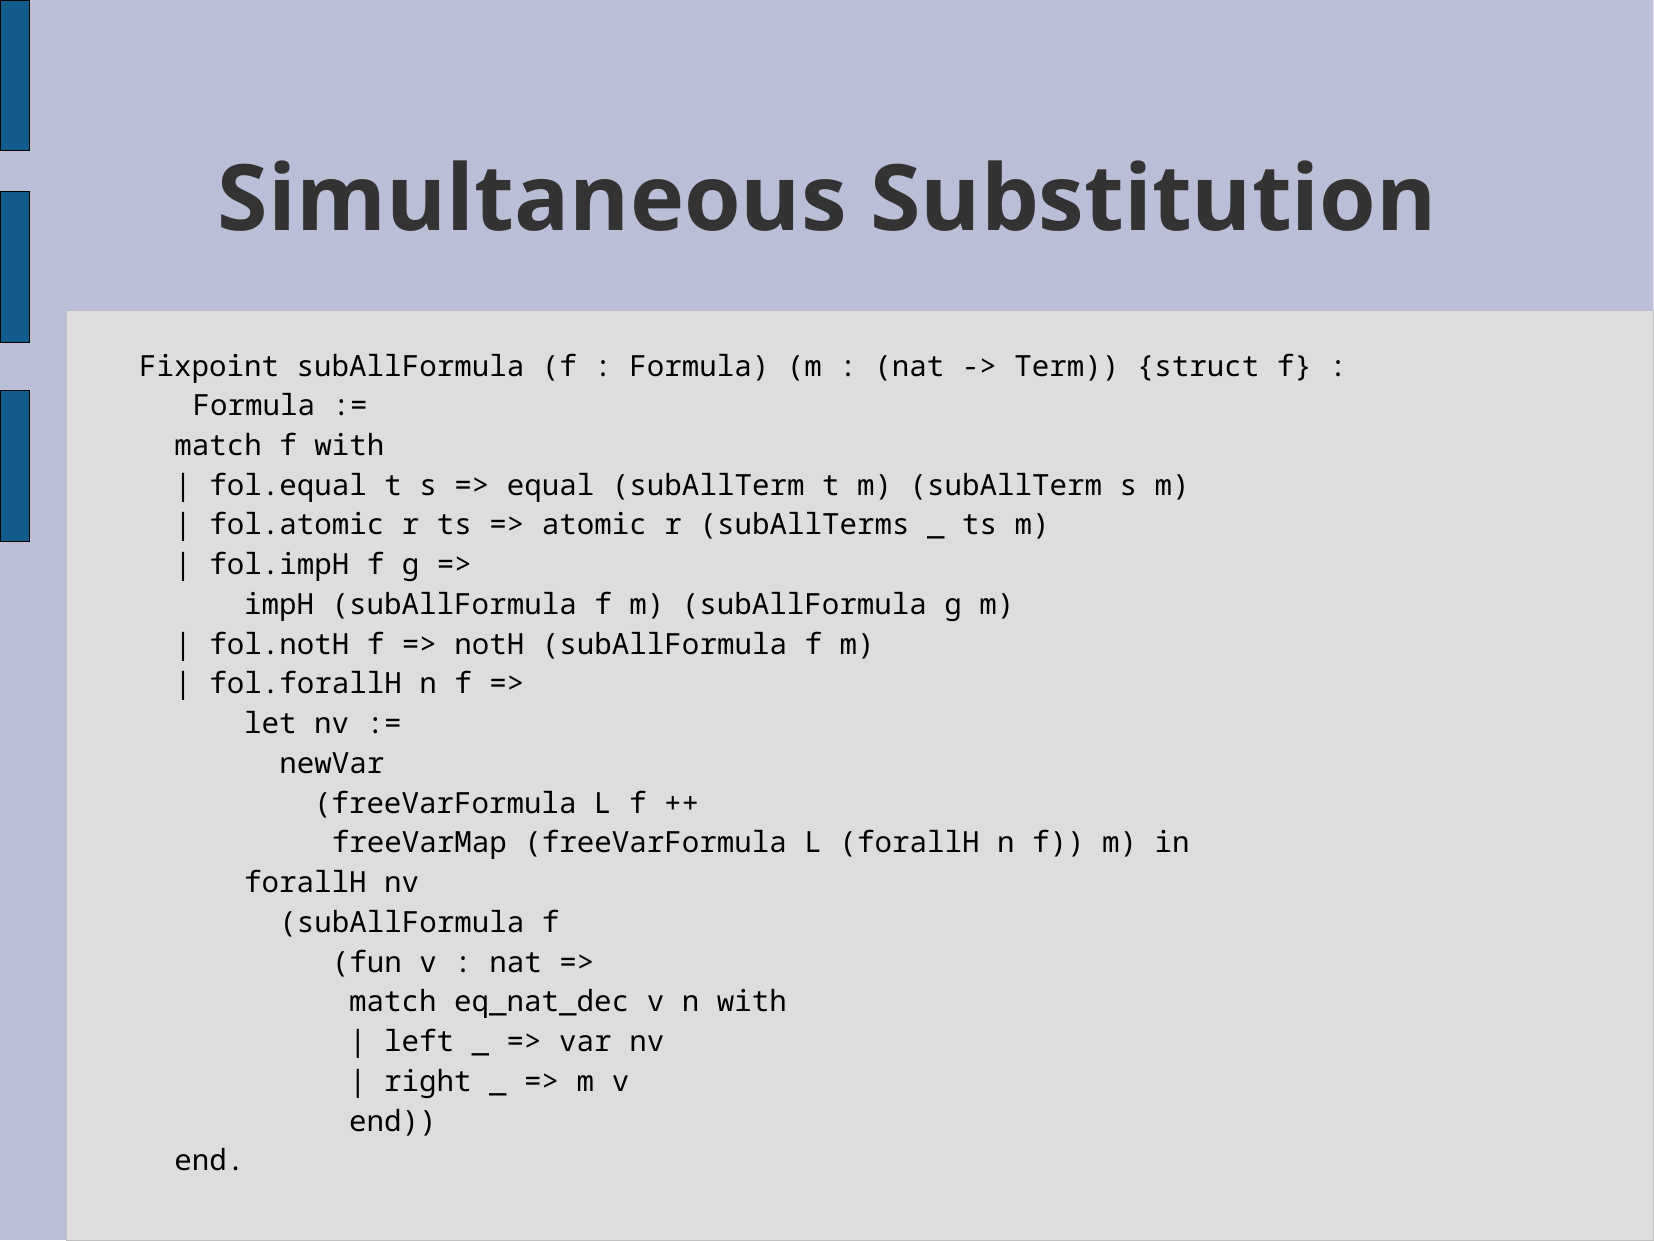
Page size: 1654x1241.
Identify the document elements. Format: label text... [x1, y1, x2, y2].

list Fixpoint subAllFormula (f : Formula) (m : (nat -> Term)) {struct f} : Formula := match f with | fol.equal t s => equal (subAllTerm t m) (subAllTerm s m) | fol.atomic r ts => atomic r (subAllTerms _ ts m) | fol.impH f g => impH (subAllFormula f m) (subAllFormula g m) | fol.notH f => notH (subAllFormula f m) | fol.forallH n f => let nv := newVar (freeVarFormula L f ++ freeVarMap (freeVarFormula L (forallH n f)) m) in forallH nv (subAllFormula f (fun v : nat => match eq_nat_dec v n with | left _ => var nv | right _ => m v end)) end. [121, 344, 1534, 1127]
title Simultaneous Substitution [121, 91, 1534, 299]
